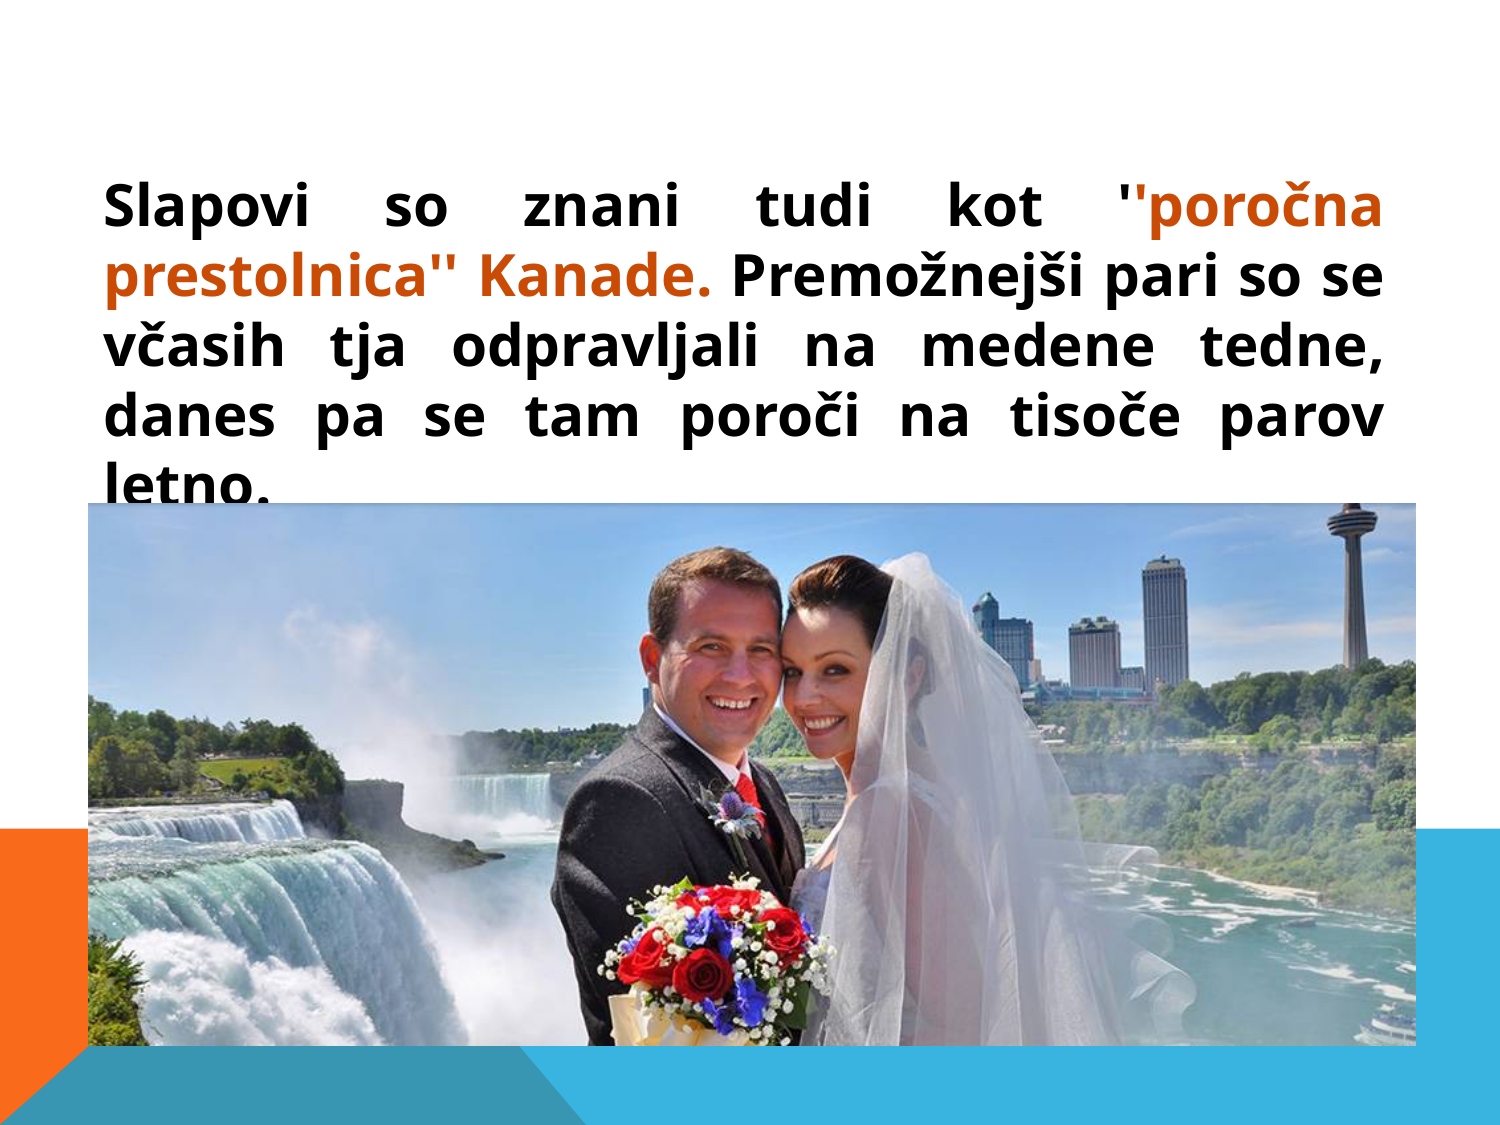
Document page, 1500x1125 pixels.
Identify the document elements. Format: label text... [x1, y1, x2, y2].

text_box Slapovi so znani tudi kot ''poročna prestolnica'' Kanade. Premožnejši pari so se včasih tja odpravljali na medene tedne, danes pa se tam poroči na tisoče parov letno. [88, 160, 1400, 503]
picture [88, 503, 1416, 1046]
